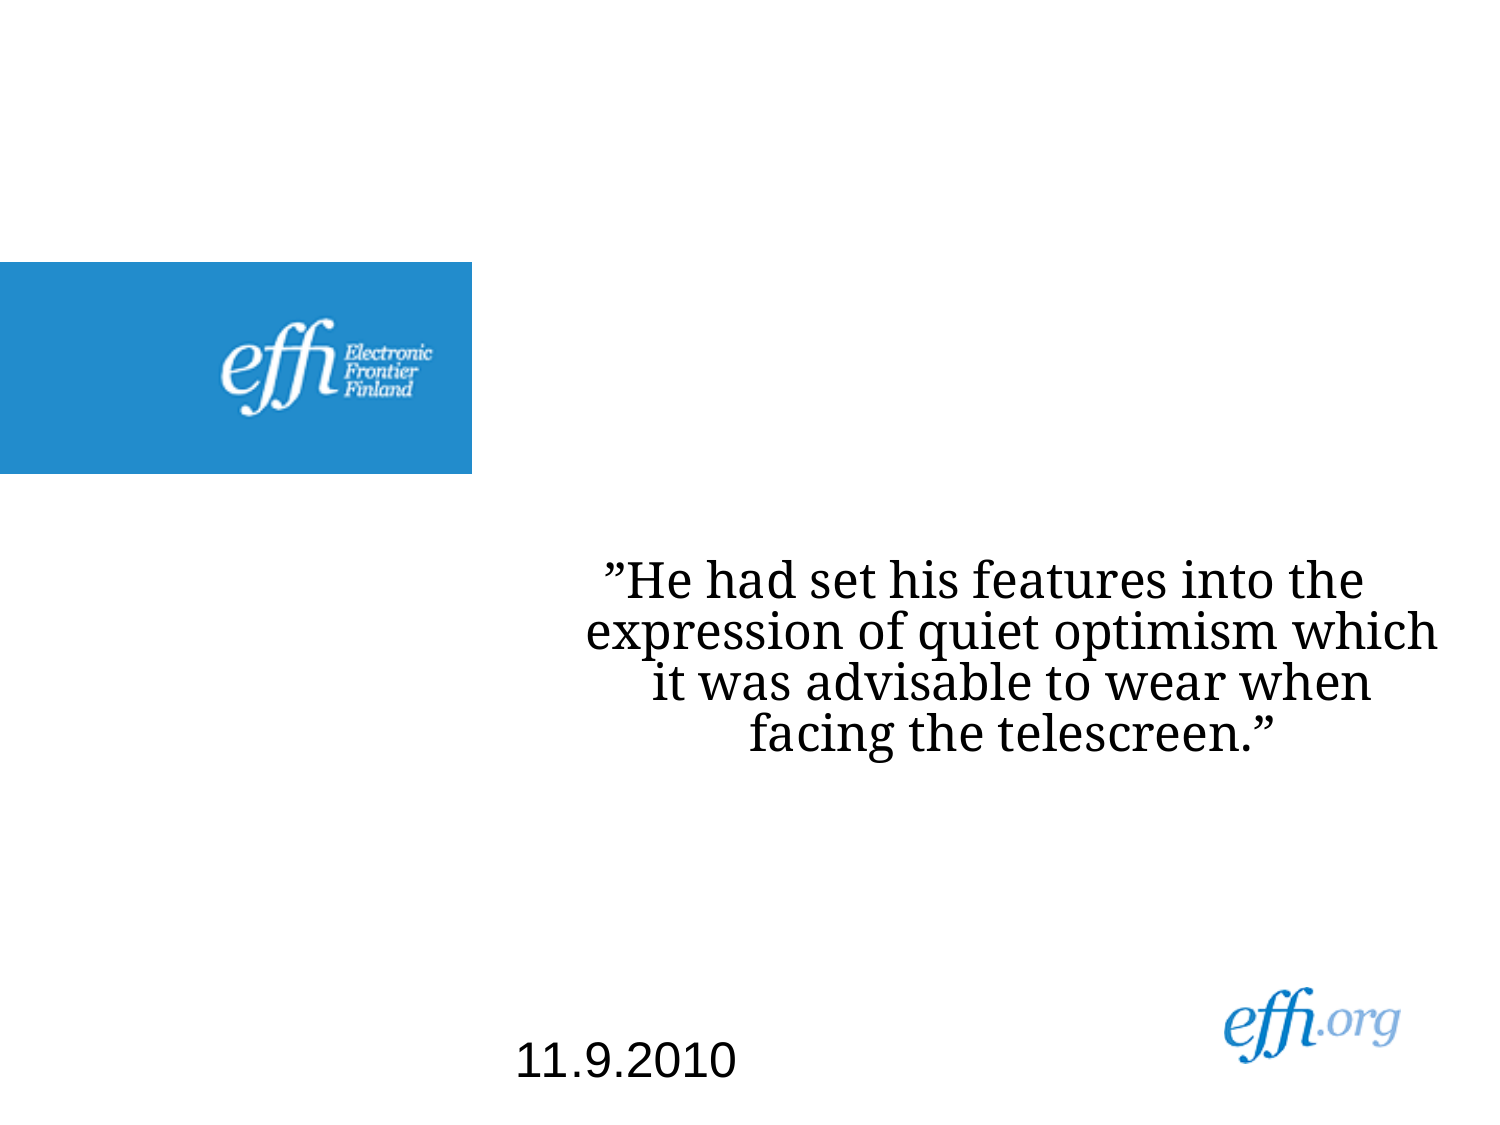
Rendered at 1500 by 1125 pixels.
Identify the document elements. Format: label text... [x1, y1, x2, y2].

picture [0, 262, 472, 474]
text_box ”He had set his features into the expression of quiet optimism which it was advisable to wear when facing the telescreen.” [522, 413, 1447, 906]
picture [1224, 987, 1401, 1064]
